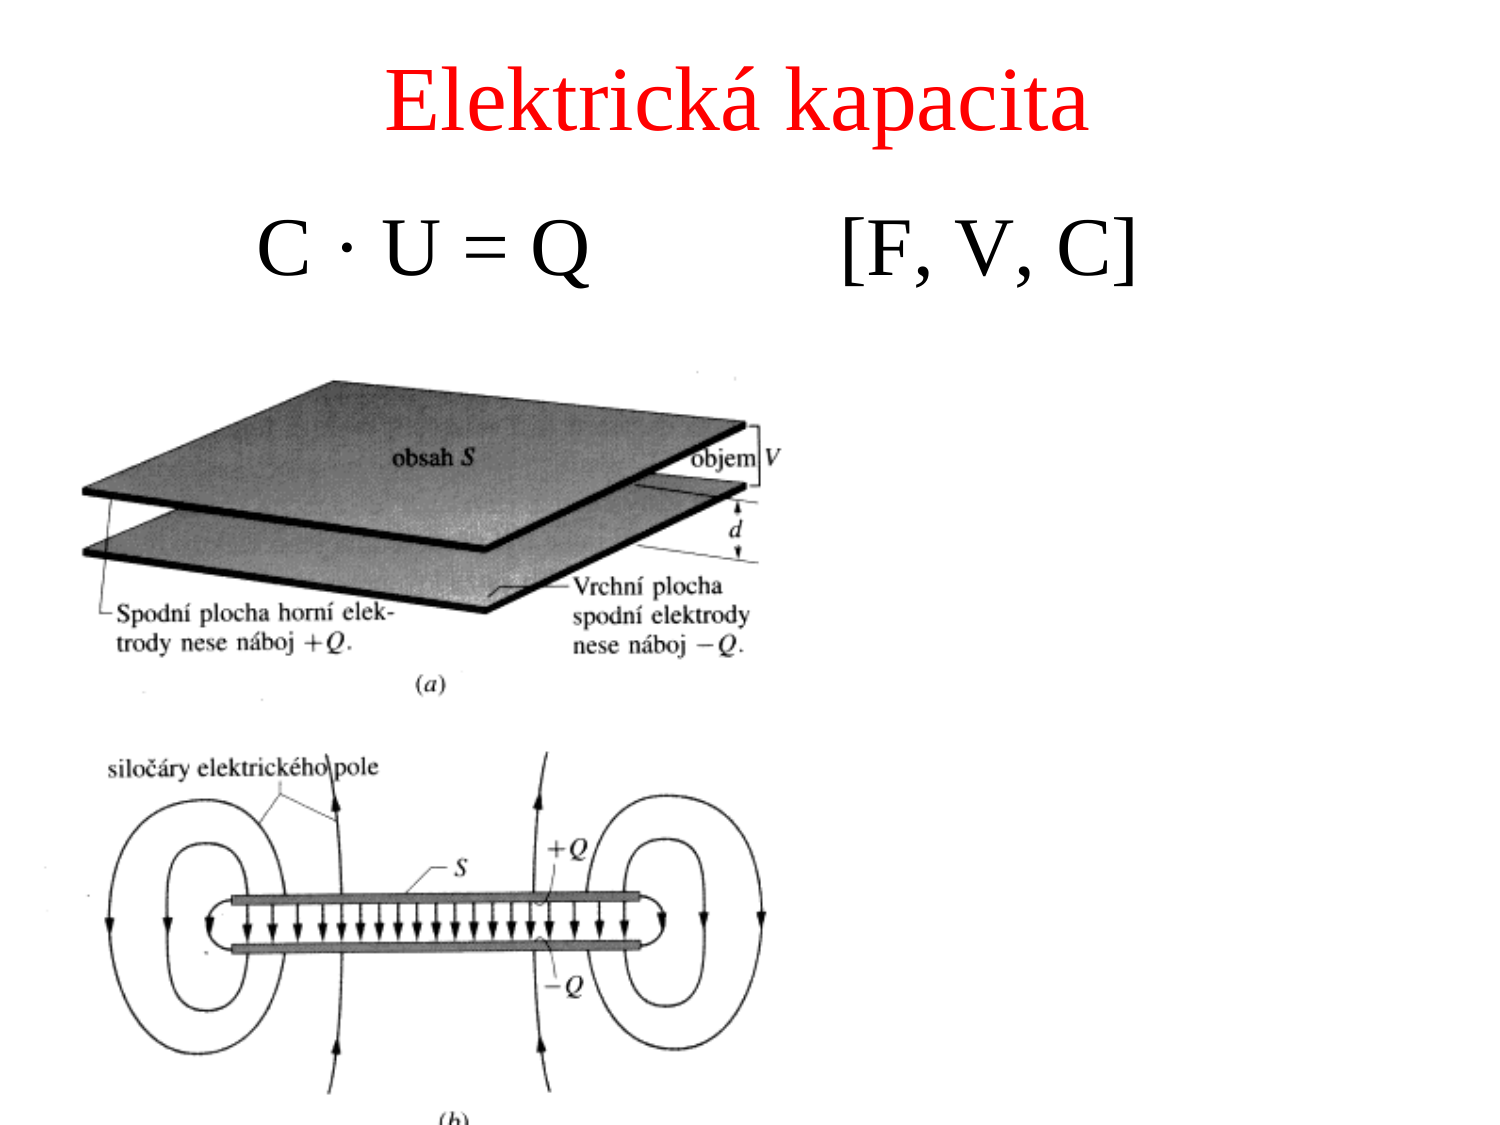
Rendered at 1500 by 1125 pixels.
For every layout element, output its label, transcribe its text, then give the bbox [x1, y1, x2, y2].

text_box C · U = Q [F, V, C] [242, 184, 1280, 301]
picture [41, 349, 842, 1125]
text_box Elektrická kapacita [88, 30, 1388, 157]
